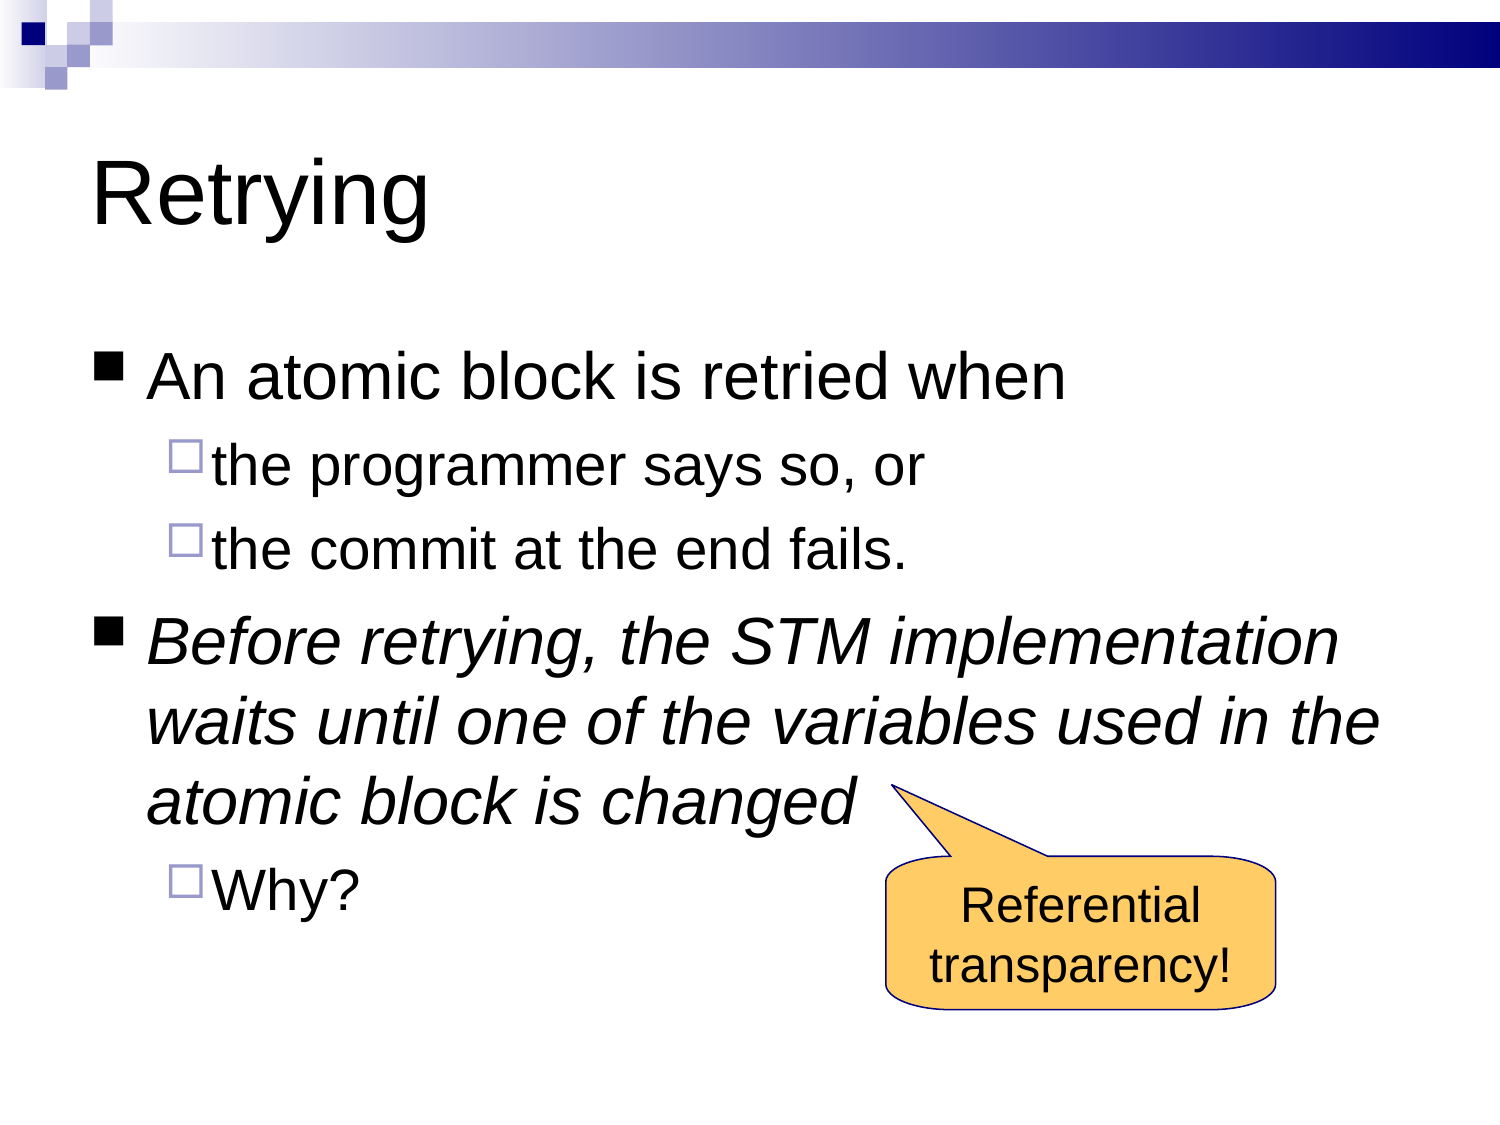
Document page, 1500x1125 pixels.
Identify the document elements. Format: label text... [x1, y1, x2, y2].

text_box Referential transparency! [885, 784, 1276, 1010]
title Retrying [75, 75, 1426, 301]
list An atomic block is retried when the programmer says so, or the commit at the end fails. Before retrying, the STM implementation waits until one of the variables used in the atomic block is changed Why? [75, 324, 1426, 963]
